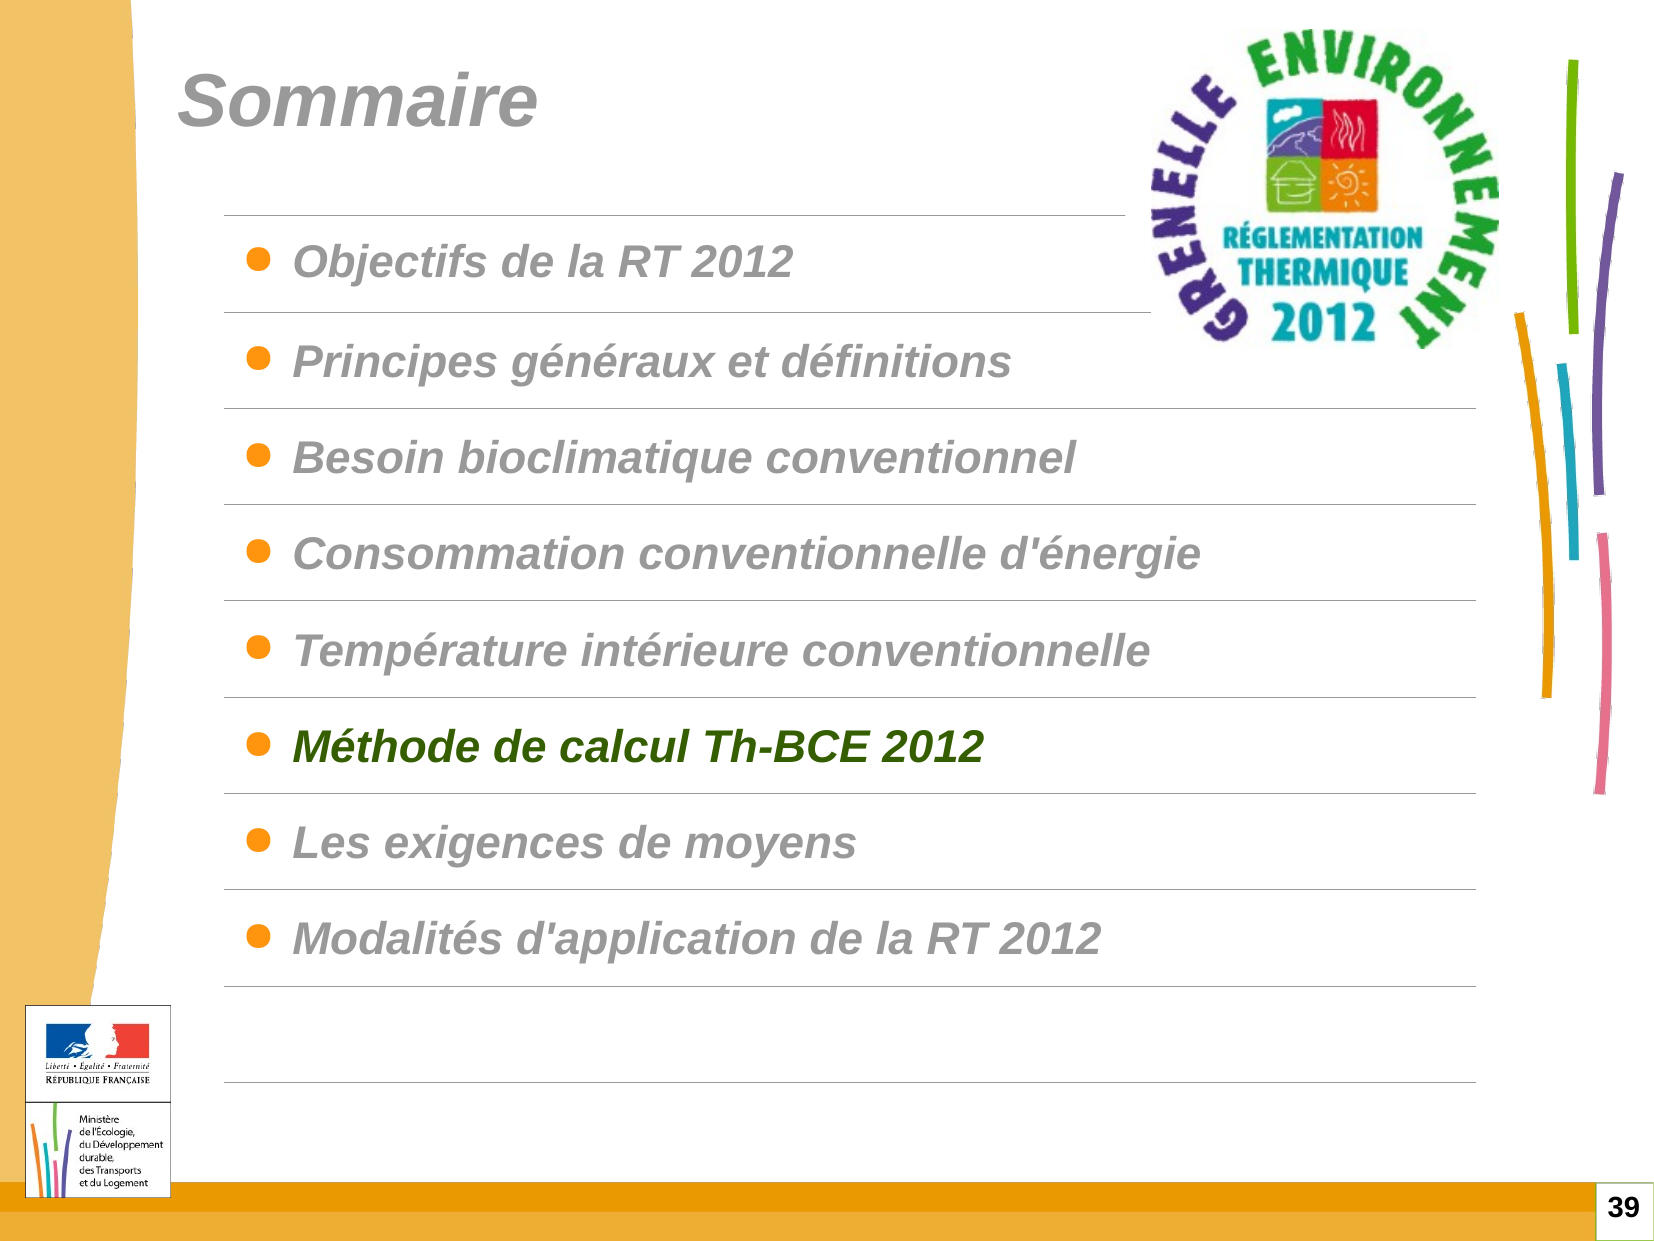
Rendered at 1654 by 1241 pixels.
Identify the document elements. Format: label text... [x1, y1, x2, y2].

table_cell Principes généraux et définitions [224, 312, 1476, 408]
table_cell Consommation conventionnelle d'énergie [224, 505, 1476, 601]
table_cell [224, 1082, 1476, 1178]
table_cell Les exigences de moyens [224, 793, 1476, 890]
picture [0, 0, 1654, 1241]
table_cell Méthode de calcul Th-BCE 2012 [224, 697, 1476, 793]
table_cell Température intérieure conventionnelle [224, 601, 1476, 697]
table_header Objectifs de la RT 2012 [224, 216, 1476, 312]
table_cell [224, 986, 1476, 1082]
table_cell Besoin bioclimatique conventionnel [224, 408, 1476, 505]
table_cell Modalités d'application de la RT 2012 [224, 890, 1476, 986]
